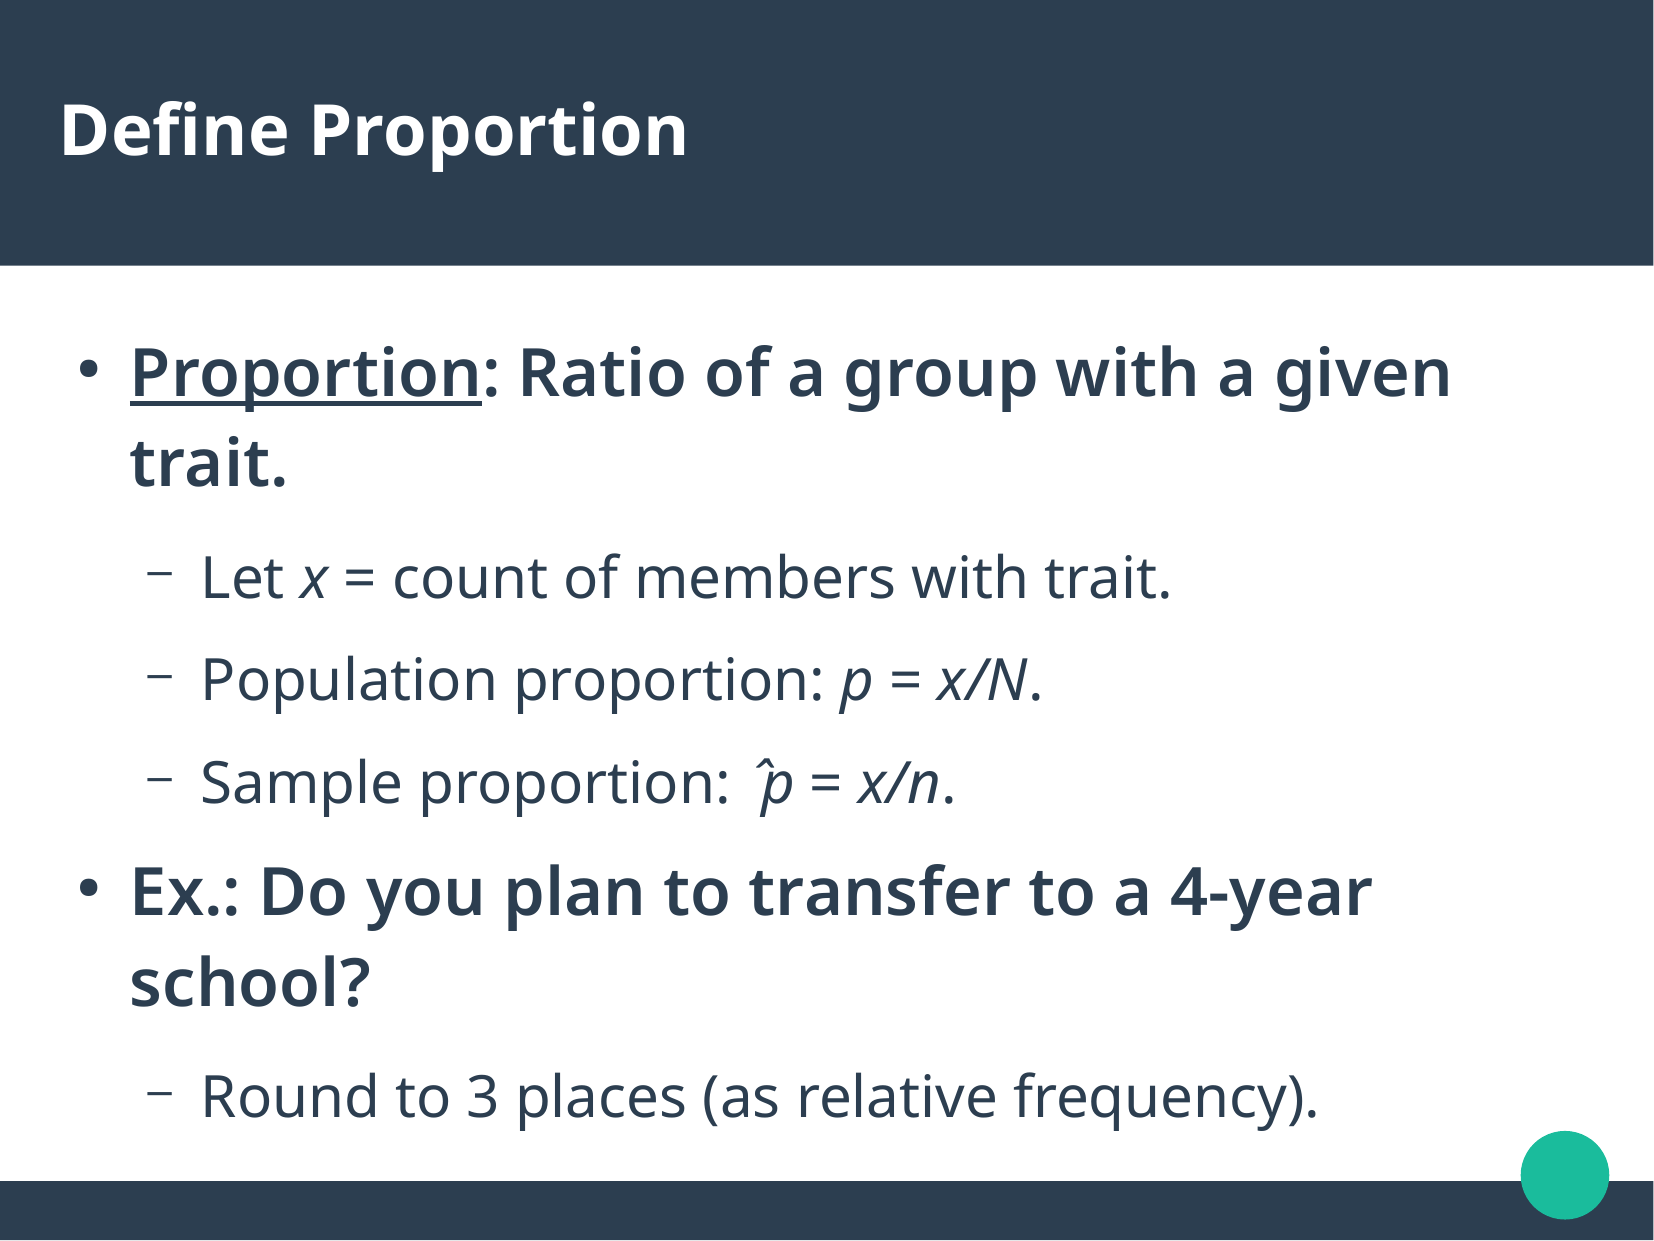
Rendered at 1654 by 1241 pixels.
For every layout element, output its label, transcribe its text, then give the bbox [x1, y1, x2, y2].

list Proportion: Ratio of a group with a given trait. Let x = count of members with trait. Population proportion: p = x/N. Sample proportion: ̂p = x/n. Ex.: Do you plan to transfer to a 4-year school? Round to 3 places (as relative frequency). [59, 324, 1595, 1152]
title Define Proportion [59, 49, 1595, 207]
